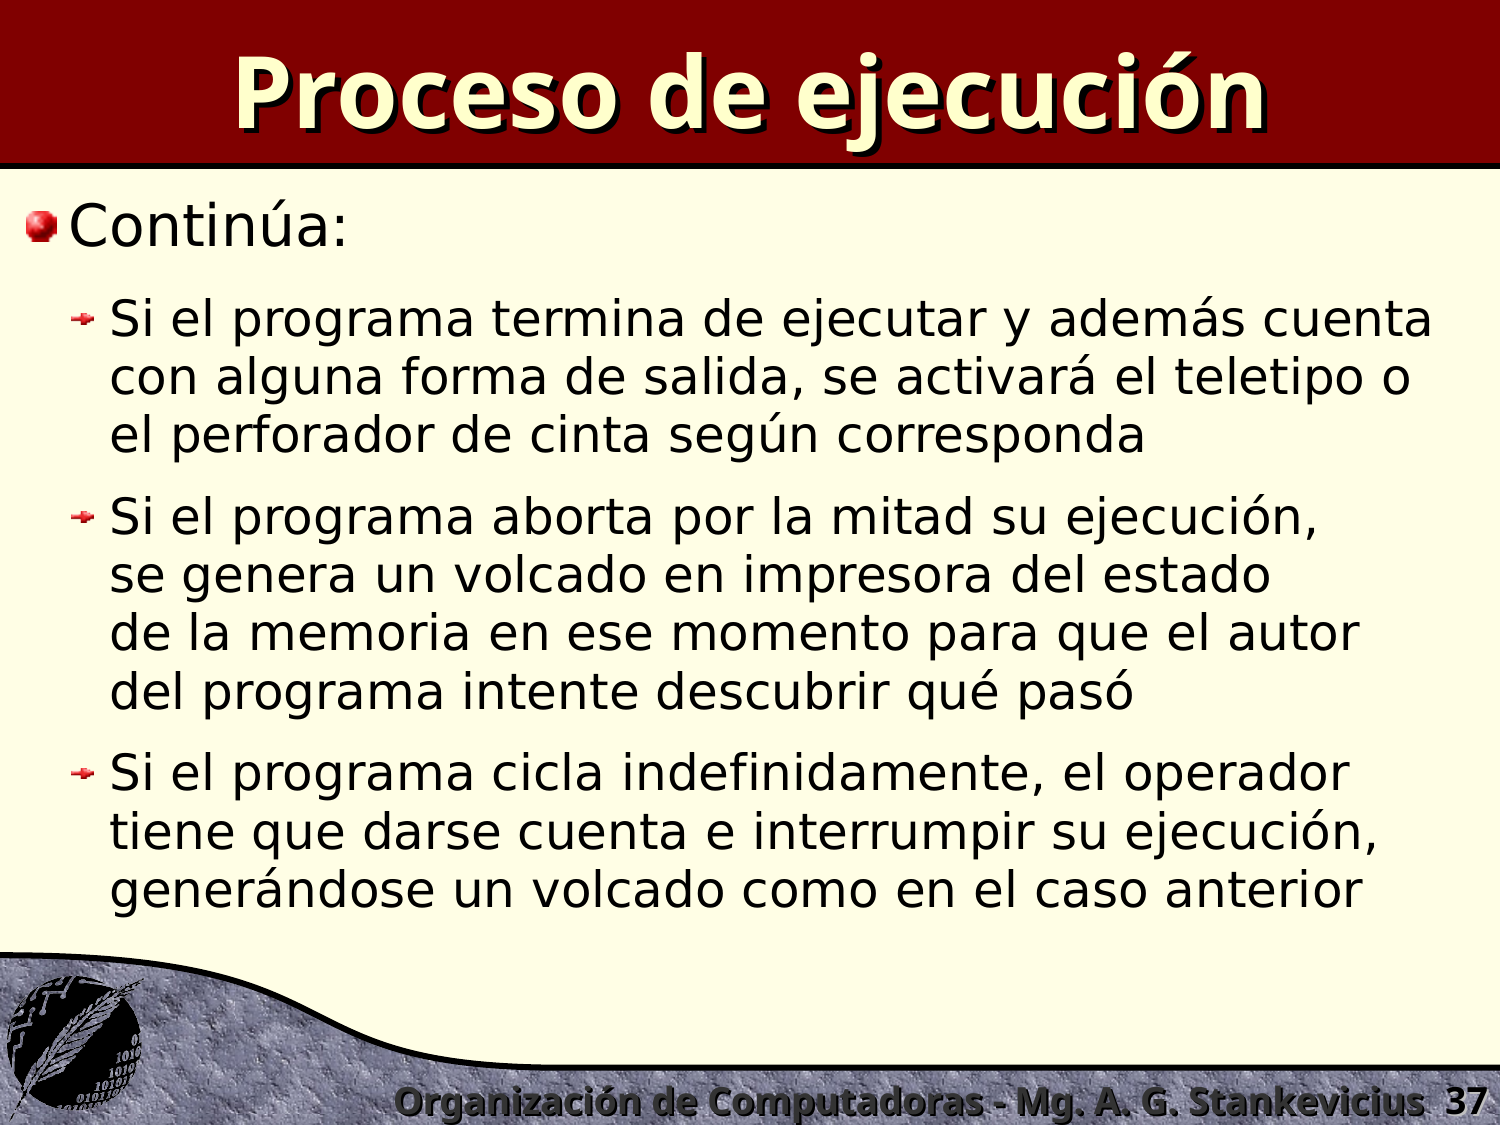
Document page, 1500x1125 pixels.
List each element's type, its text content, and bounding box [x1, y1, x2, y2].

list Continúa: Si el programa termina de ejecutar y además cuenta con alguna forma de salida, se activará el teletipo o el perforador de cinta según corresponda Si el programa aborta por la mitad su ejecución, se genera un volcado en impresora del estado de la memoria en ese momento para que el autor del programa intente descubrir qué pasó Si el programa cicla indefinidamente, el operador tiene que darse cuenta e interrumpir su ejecución, generándose un volcado como en el caso anterior [11, 192, 1486, 935]
title Proceso de ejecución [15, 5, 1485, 160]
picture [1058, 1100, 1065, 1110]
picture [448, 1100, 455, 1110]
picture [802, 1100, 806, 1110]
picture [0, 959, 1500, 1125]
